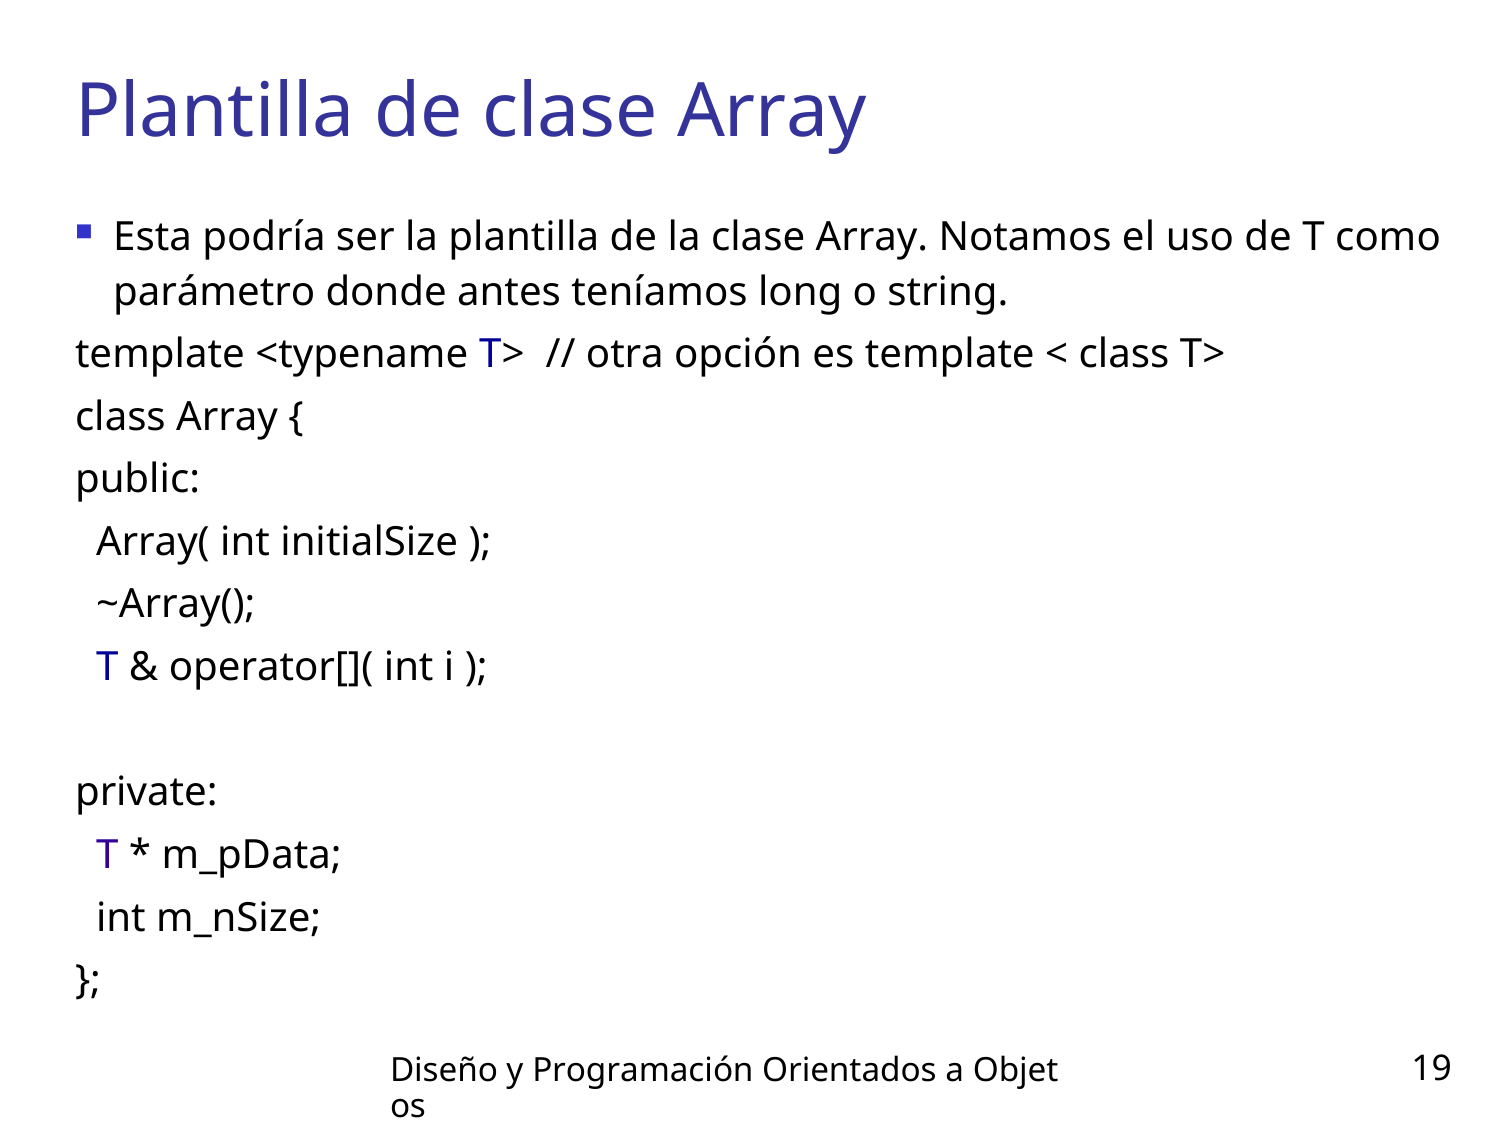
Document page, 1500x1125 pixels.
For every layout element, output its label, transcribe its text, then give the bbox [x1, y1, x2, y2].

title Plantilla de clase Array [75, 25, 1466, 188]
list Esta podría ser la plantilla de la clase Array. Notamos el uso de T como parámetro donde antes teníamos long o string. template <typename T> // otra opción es template < class T> class Array { public: Array( int initialSize ); ~Array(); T & operator[]( int i ); private: T * m_pData; int m_nSize; }; [75, 207, 1462, 1013]
